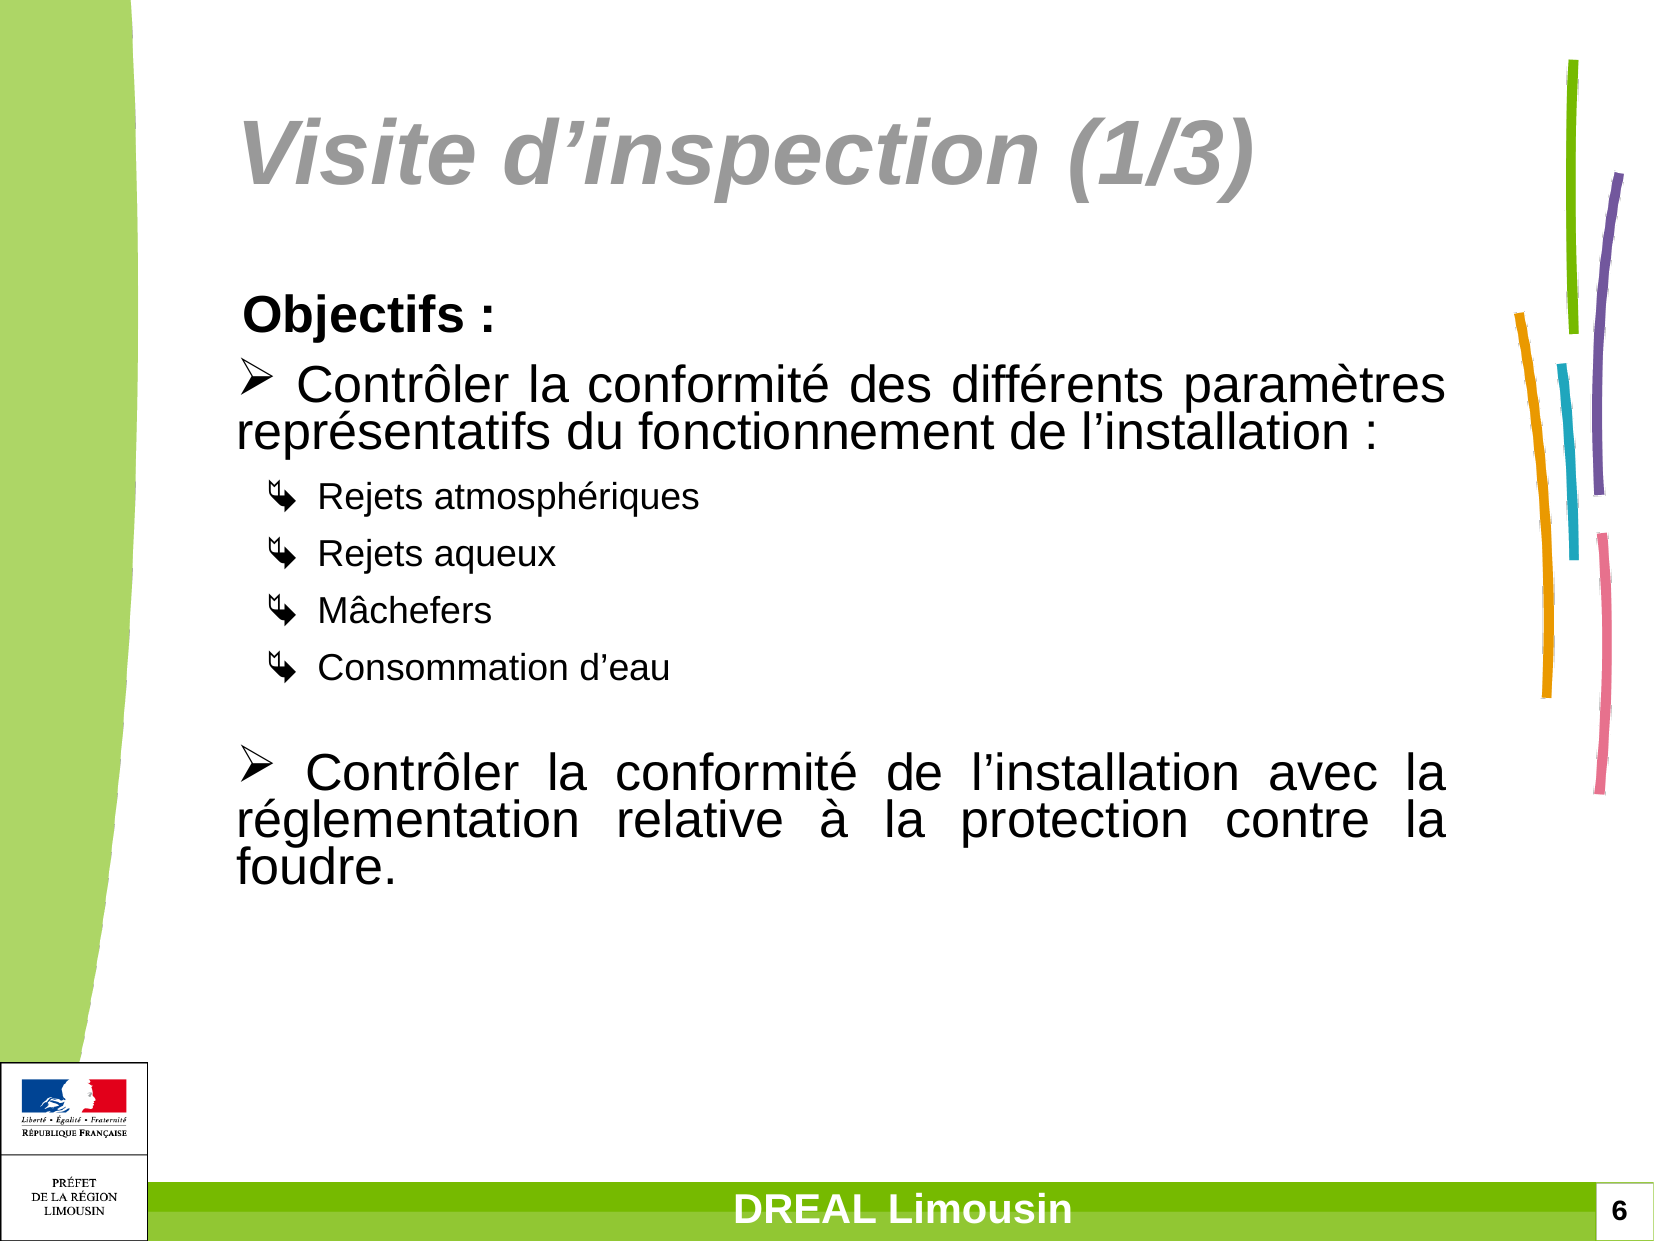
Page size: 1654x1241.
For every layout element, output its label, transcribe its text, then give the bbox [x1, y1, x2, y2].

title Visite d’inspection (1/3) [236, 59, 1477, 260]
picture [0, 0, 1654, 1241]
list Objectifs : Contrôler la conformité des différents paramètres représentatifs du fonctionnement de l’installation :  Rejets atmosphériques  Rejets aqueux  Mâchefers  Consommation d’eau Contrôler la conformité de l’installation avec la réglementation relative à la protection contre la foudre. [236, 295, 1447, 1241]
